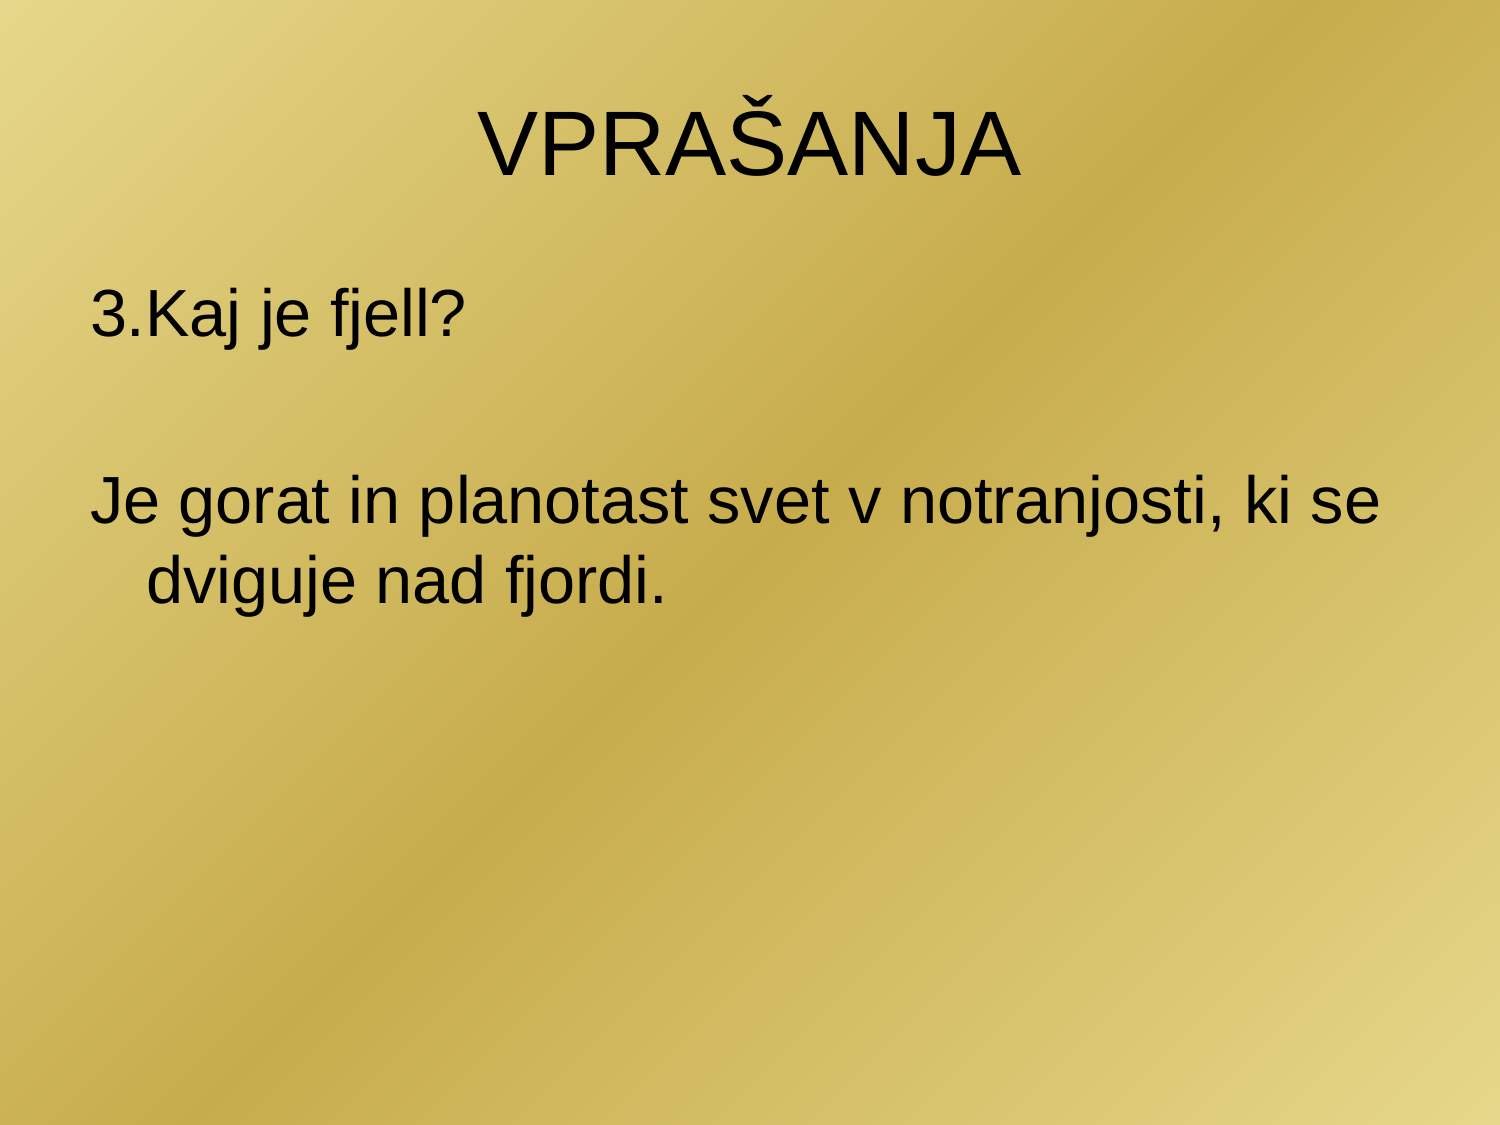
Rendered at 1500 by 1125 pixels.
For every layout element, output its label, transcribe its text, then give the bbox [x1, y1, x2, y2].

title VPRAŠANJA [75, 45, 1425, 233]
list 3.Kaj je fjell? Je gorat in planotast svet v notranjosti, ki se dviguje nad fjordi. [75, 262, 1425, 1005]
